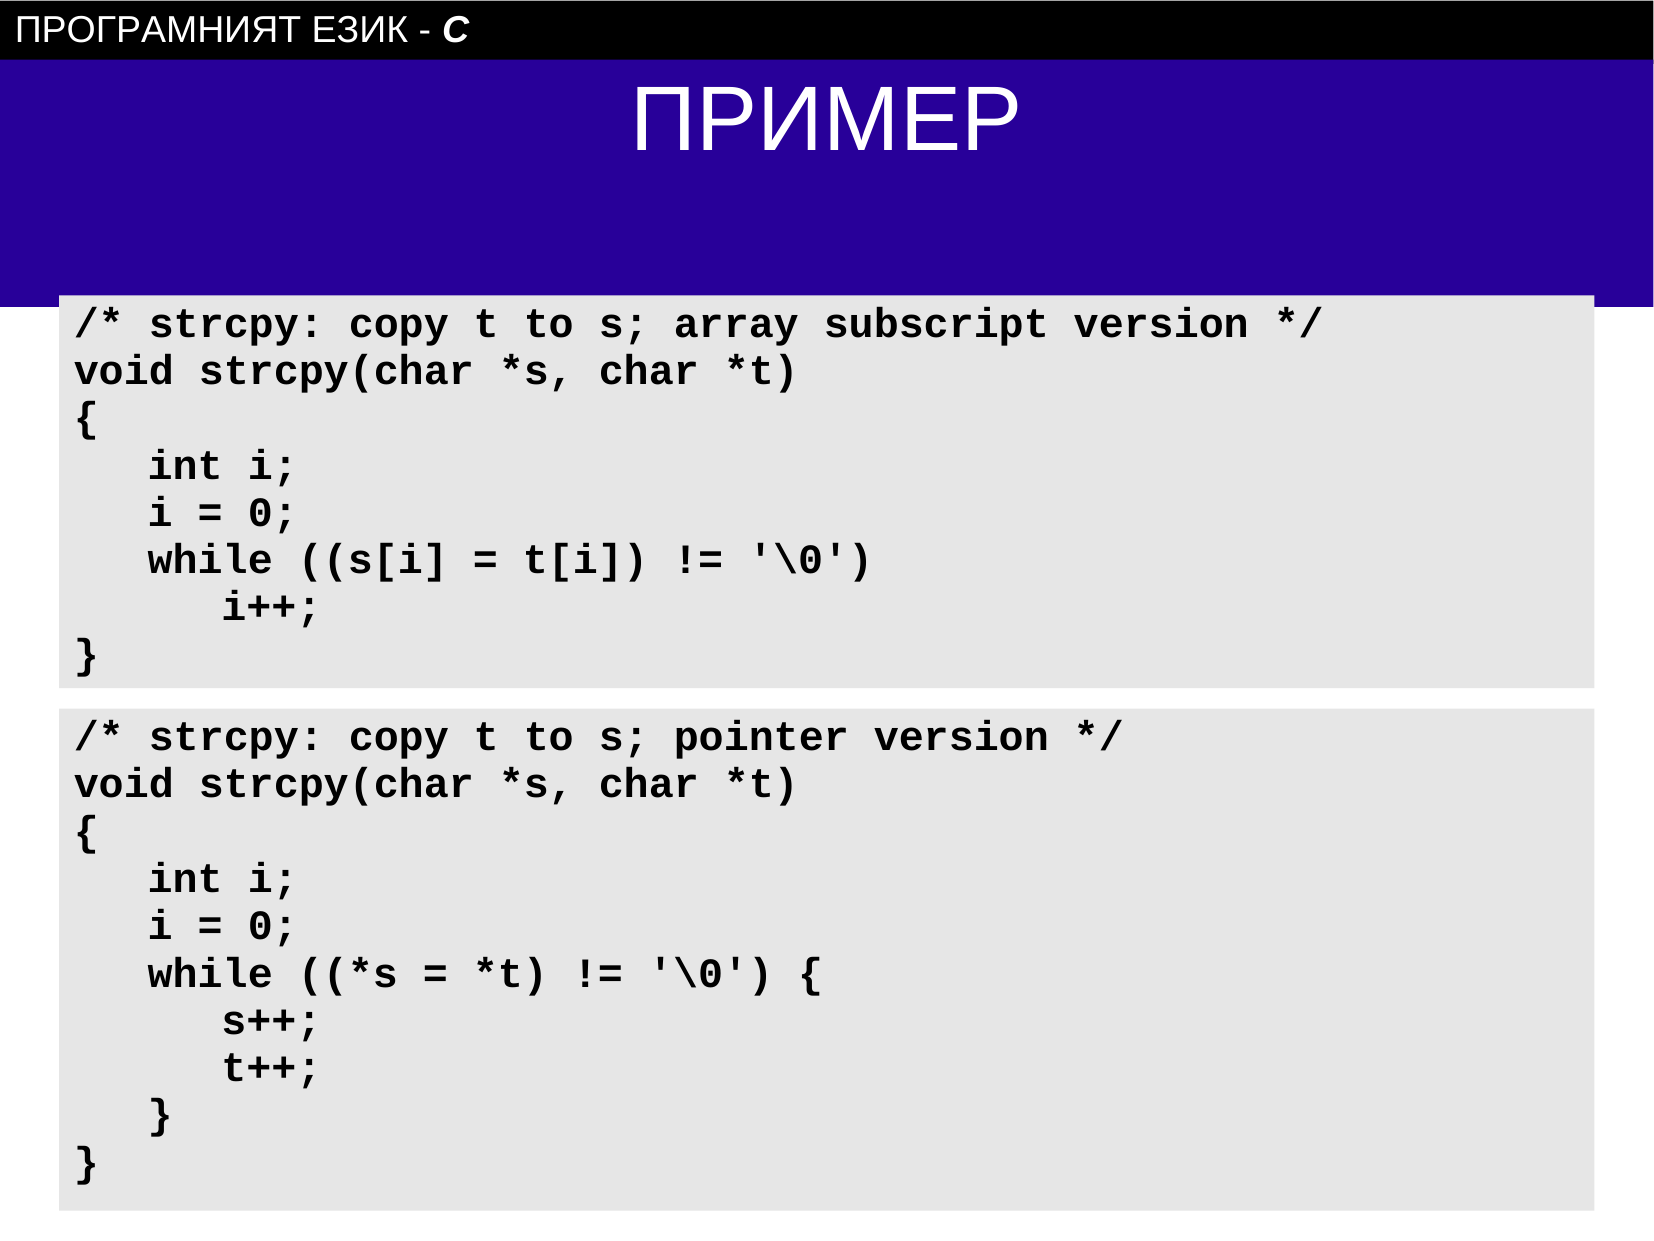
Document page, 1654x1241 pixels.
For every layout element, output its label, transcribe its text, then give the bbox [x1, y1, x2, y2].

text_box ПРОГРАМНИЯT ЕЗИК - С [0, 0, 1654, 59]
text_box /* strcpy: copy t to s; pointer version */ void strcpy(char *s, char *t) { int i; i = 0; while ((*s = *t) != '\0') { s++; t++; } } [59, 708, 1595, 1211]
text_box /* strcpy: copy t to s; array subscript version */ void strcpy(char *s, char *t) { int i; i = 0; while ((s[i] = t[i]) != '\0') i++; } [59, 295, 1595, 680]
text_box ПРИМЕР [0, 59, 1654, 307]
